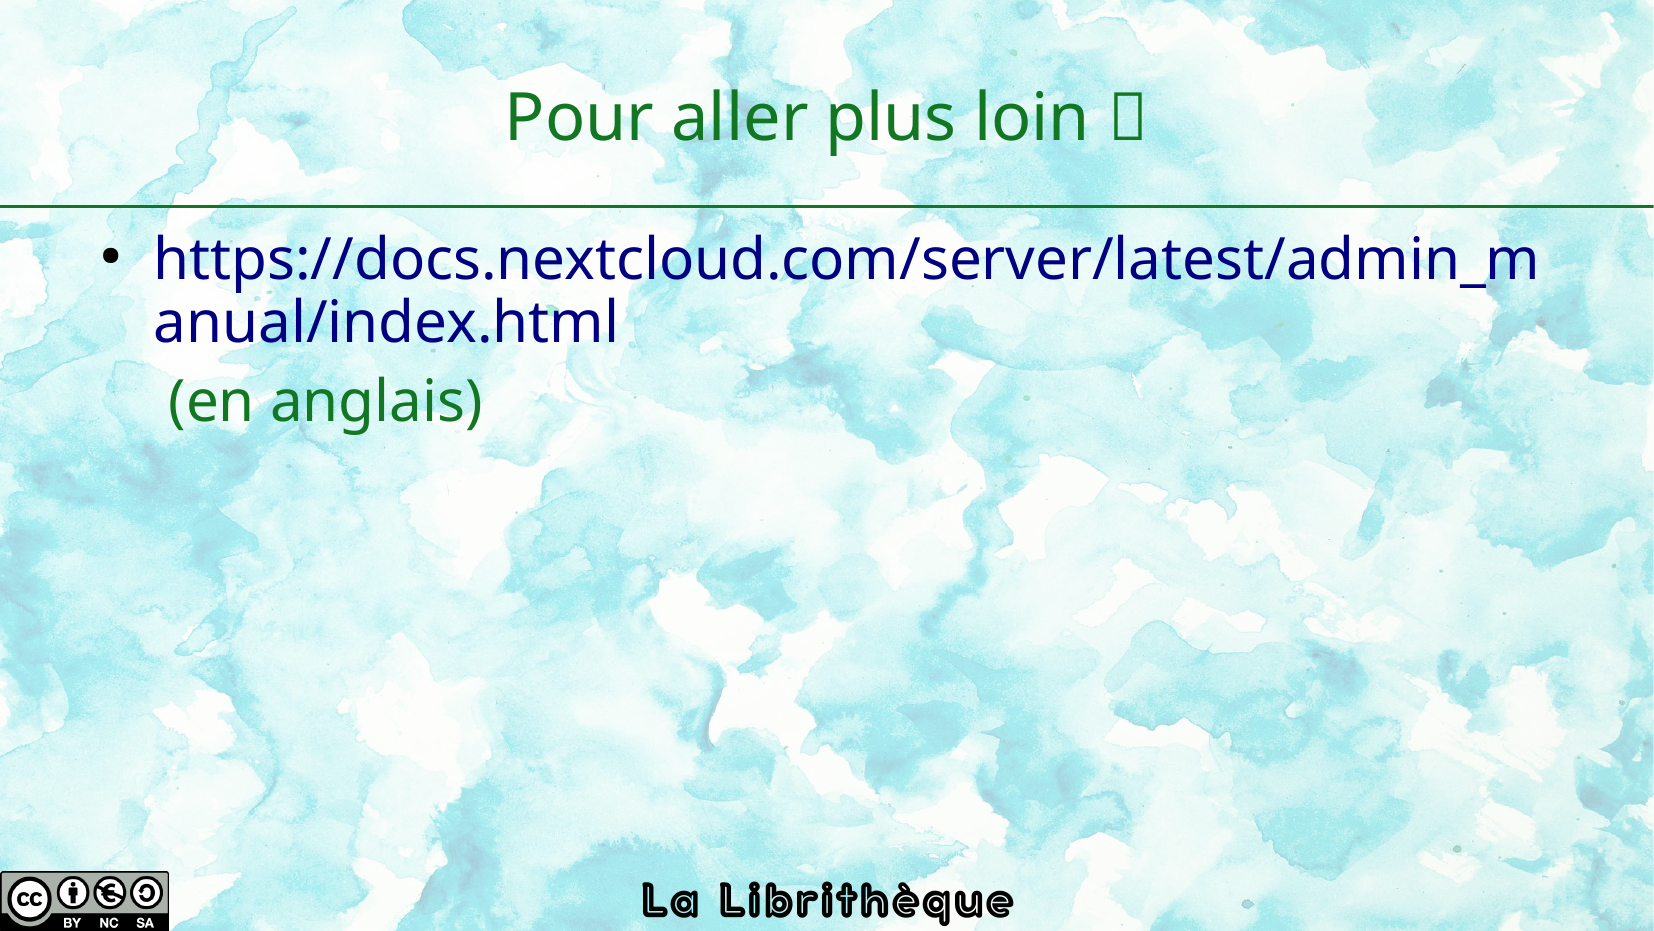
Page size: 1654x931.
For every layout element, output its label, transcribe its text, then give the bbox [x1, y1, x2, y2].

title Pour aller plus loin 🥾 [82, 37, 1571, 193]
picture [0, 871, 169, 931]
list https://docs.nextcloud.com/server/latest/admin_manual/index.html (en anglais) [82, 217, 1571, 827]
picture [628, 827, 1026, 931]
